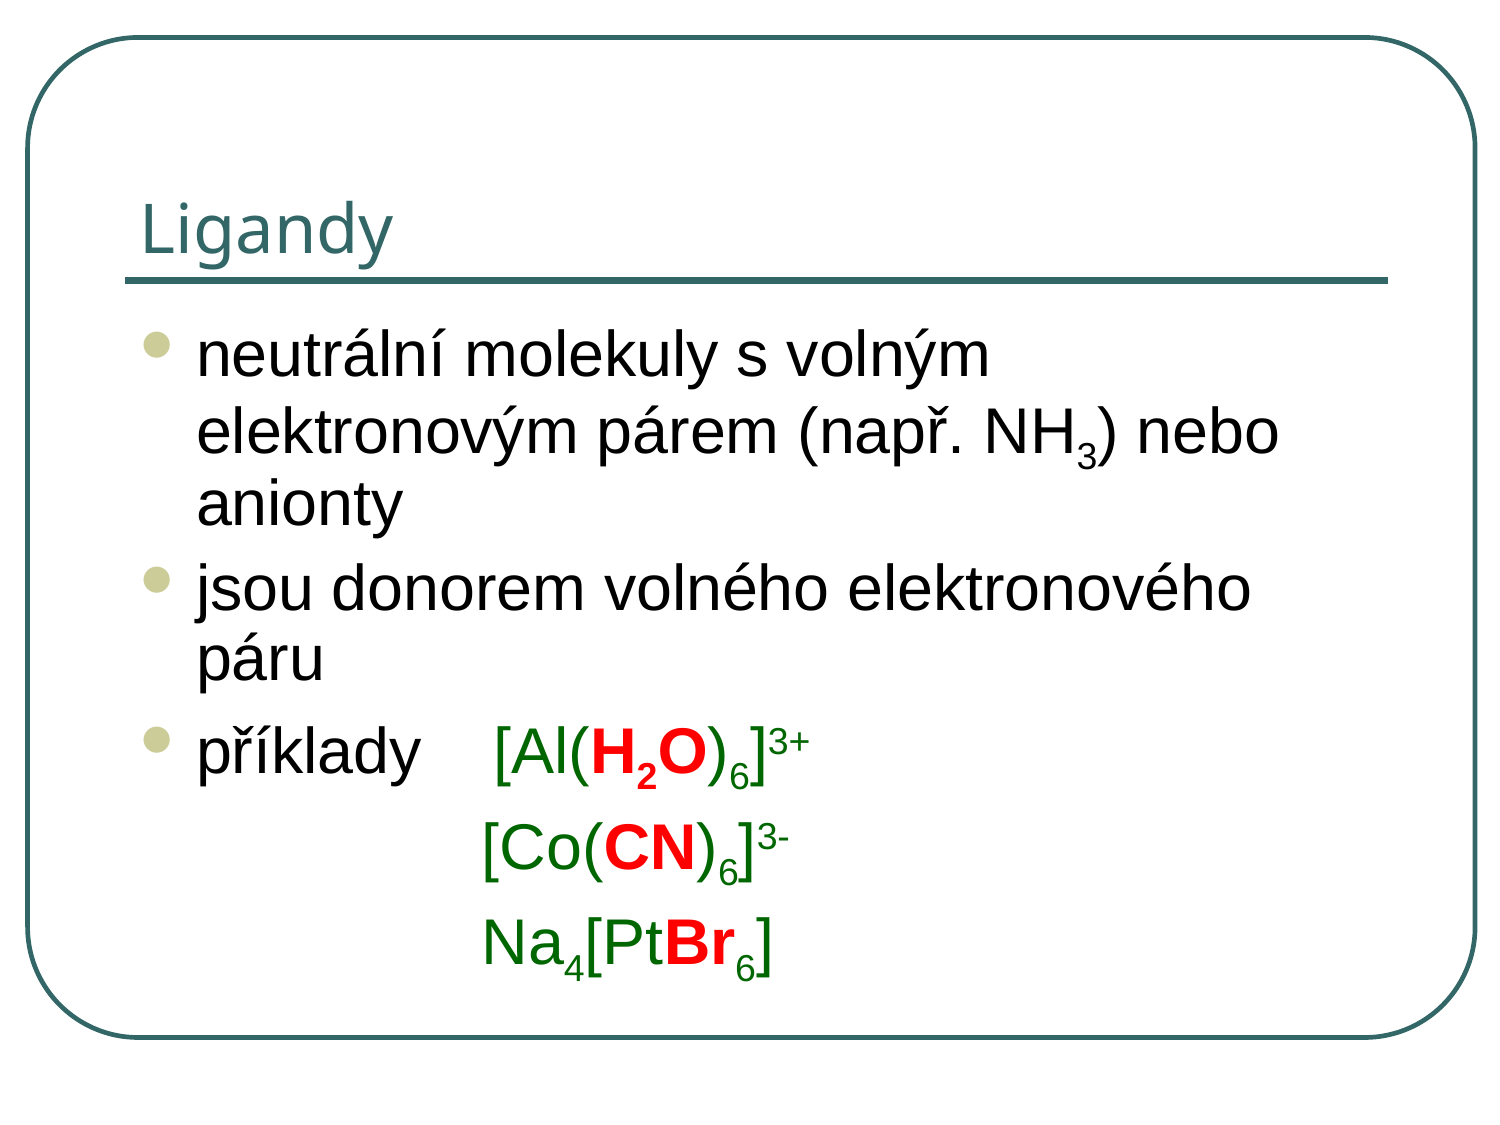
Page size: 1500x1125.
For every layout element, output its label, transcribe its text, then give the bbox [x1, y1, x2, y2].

title Ligandy [125, 87, 1388, 275]
list neutrální molekuly s volným elektronovým párem (např. NH3) nebo anionty jsou donorem volného elektronového páru příklady [Al(H2O)6]3+ [Co(CN)6]3- Na4[PtBr6] [125, 312, 1388, 1075]
